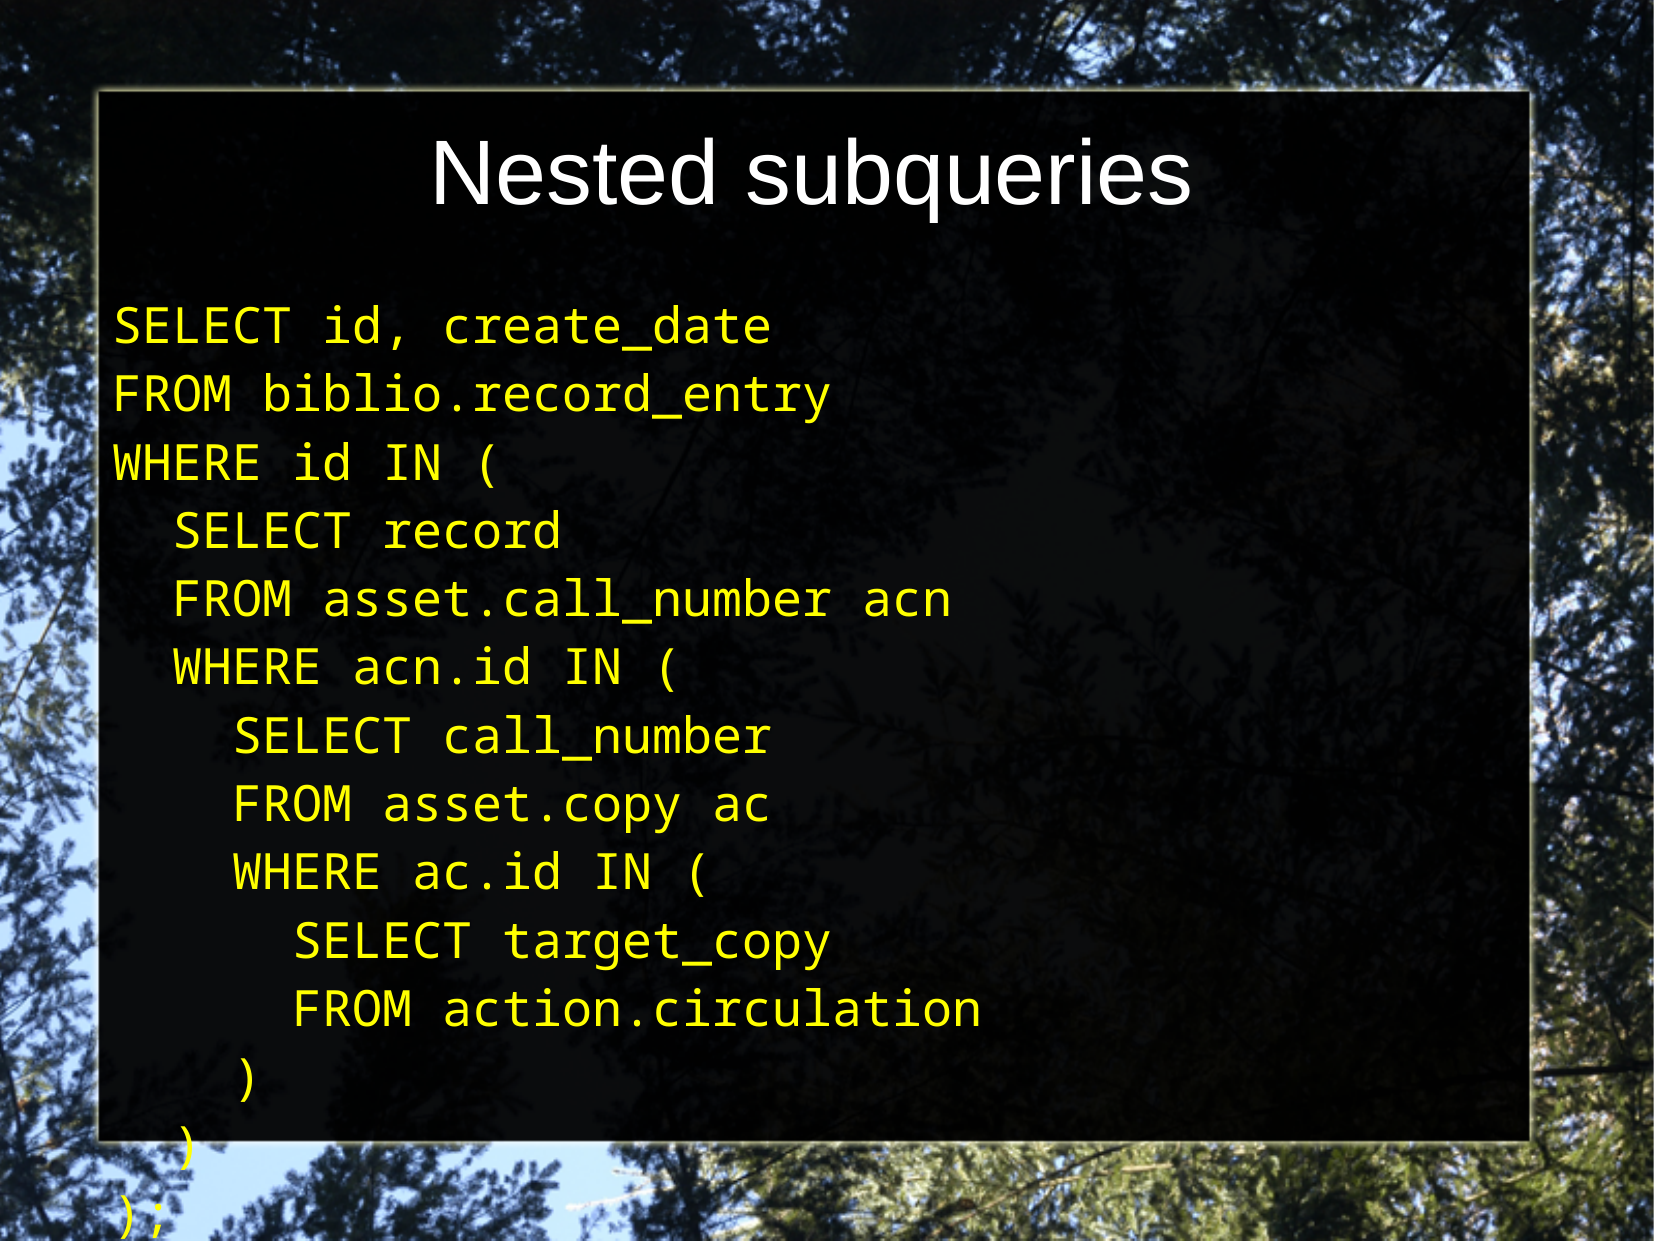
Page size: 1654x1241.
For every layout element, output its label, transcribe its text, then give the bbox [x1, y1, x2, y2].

list SELECT id, create_date FROM biblio.record_entry WHERE id IN ( SELECT record FROM asset.call_number acn WHERE acn.id IN ( SELECT call_number FROM asset.copy ac WHERE ac.id IN ( SELECT target_copy FROM action.circulation ) ) ); [112, 290, 1536, 1103]
title Nested subqueries [88, 88, 1536, 257]
picture [0, 0, 1654, 1241]
